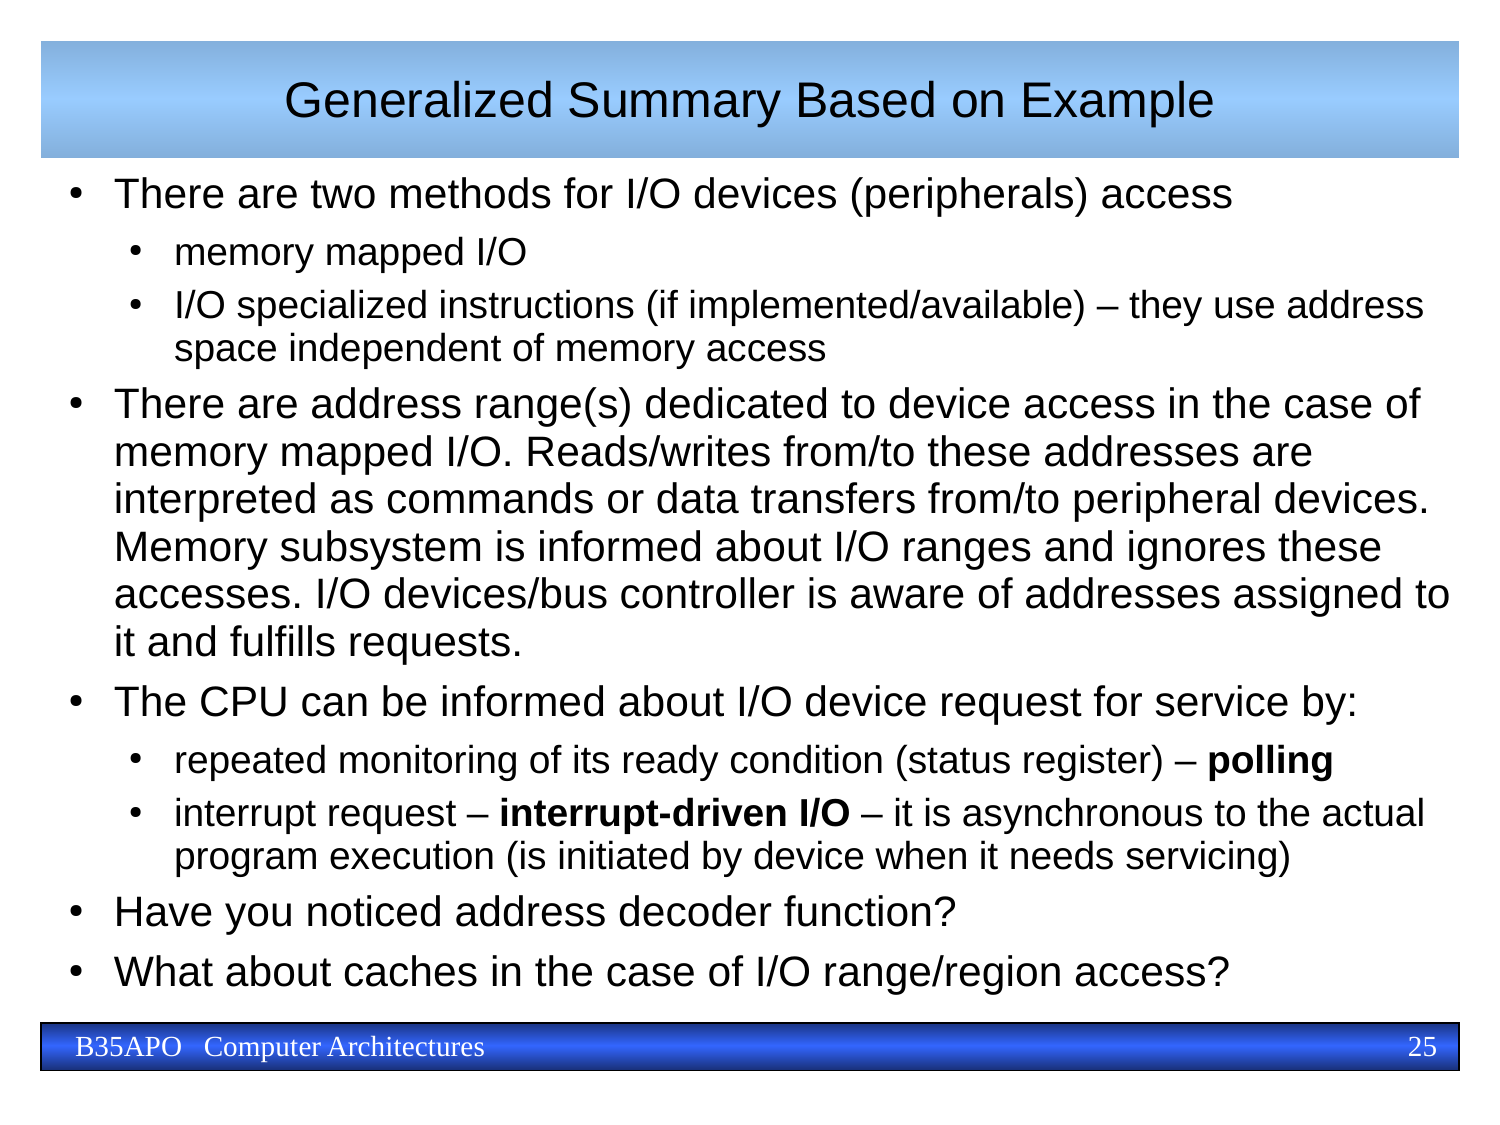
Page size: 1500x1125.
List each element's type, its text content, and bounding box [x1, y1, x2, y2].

list There are two methods for I/O devices (peripherals) access memory mapped I/O I/O specialized instructions (if implemented/available) – they use address space independent of memory access There are address range(s) dedicated to device access in the case of memory mapped I/O. Reads/writes from/to these addresses are interpreted as commands or data transfers from/to peripheral devices. Memory subsystem is informed about I/O ranges and ignores these accesses. I/O devices/bus controller is aware of addresses assigned to it and fulfills requests. The CPU can be informed about I/O device request for service by: repeated monitoring of its ready condition (status register) – polling interrupt request – interrupt-driven I/O – it is asynchronous to the actual program execution (is initiated by device when it needs servicing) Have you noticed address decoder function? What about caches in the case of I/O range/region access? [53, 169, 1459, 1012]
title Generalized Summary Based on Example [41, 41, 1459, 158]
